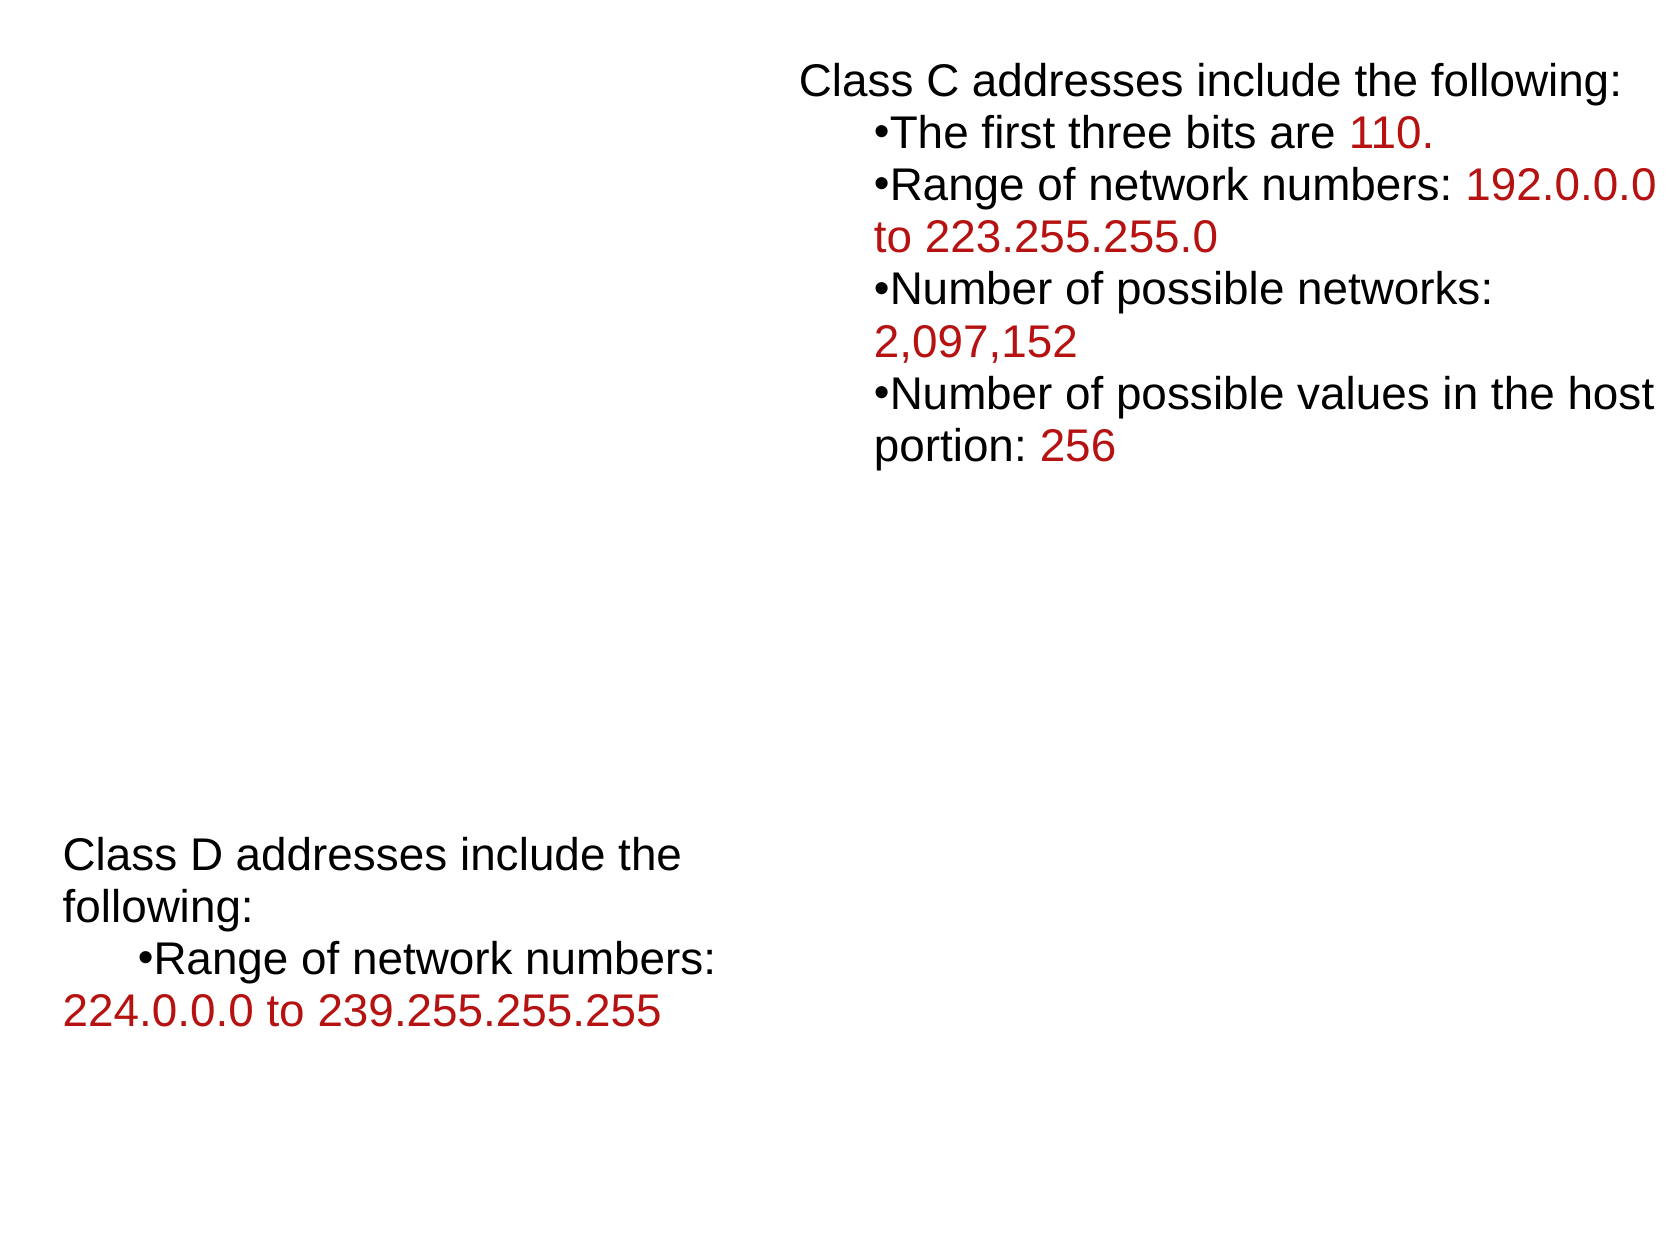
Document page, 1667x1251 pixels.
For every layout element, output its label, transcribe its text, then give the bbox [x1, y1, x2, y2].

text_box Class C addresses include the following: The first three bits are 110. Range of network numbers: 192.0.0.0 to 223.255.255.0 Number of possible networks: 2,097,152 Number of possible values in the host portion: 256 [798, 0, 1667, 472]
text_box Class D addresses include the following: Range of network numbers: 224.0.0.0 to 239.255.255.255 [62, 828, 785, 1072]
